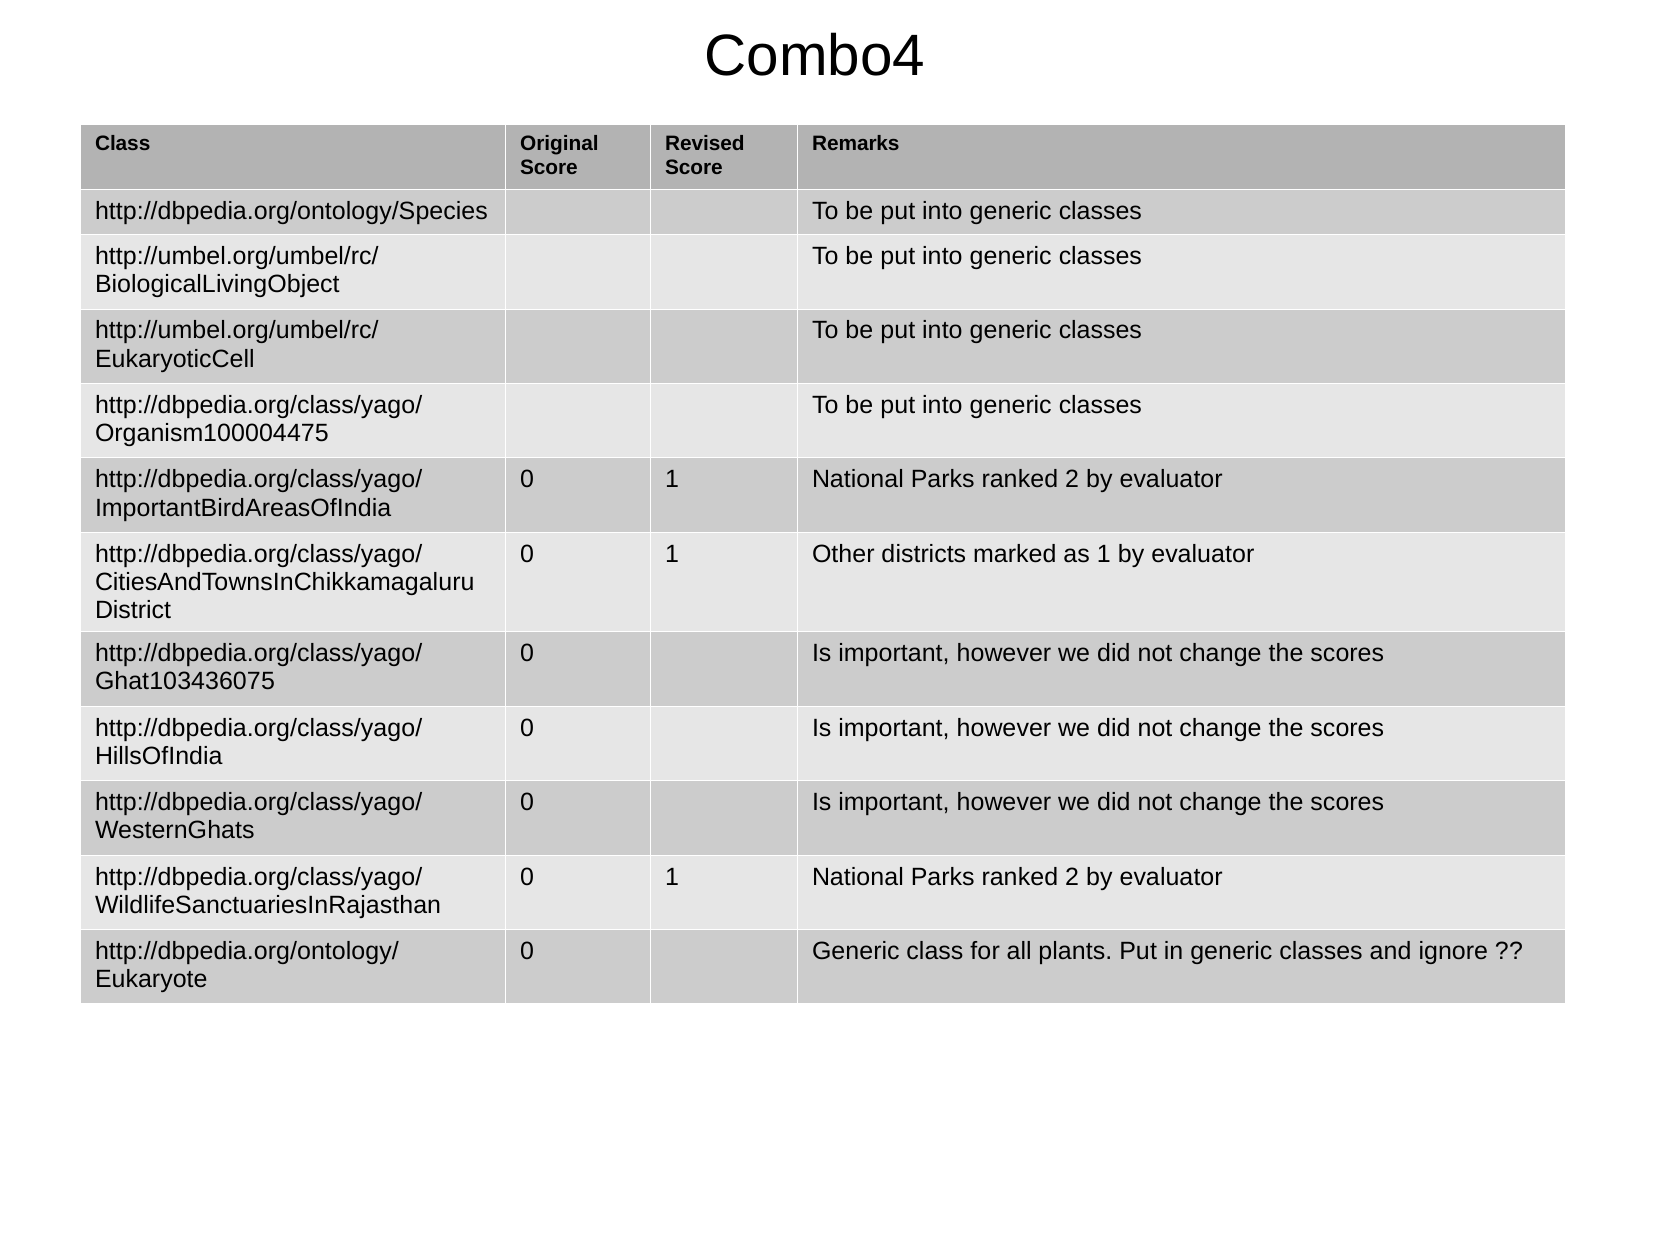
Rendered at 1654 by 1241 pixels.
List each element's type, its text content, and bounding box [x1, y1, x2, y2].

table_cell 1 [651, 856, 797, 929]
table_header Revised Score [651, 125, 797, 189]
table_cell [651, 235, 797, 309]
table_cell [651, 632, 797, 706]
table_cell Is important, however we did not change the scores [798, 781, 1565, 855]
table_cell http://dbpedia.org/class/yago/CitiesAndTownsInChikkamagaluruDistrict [81, 533, 505, 631]
table_cell http://dbpedia.org/class/yago/WildlifeSanctuariesInRajasthan [81, 856, 505, 929]
table_cell 0 [506, 856, 650, 929]
table_cell http://umbel.org/umbel/rc/BiologicalLivingObject [81, 235, 505, 309]
table_cell http://dbpedia.org/class/yago/Ghat103436075 [81, 632, 505, 706]
table_cell [506, 235, 650, 309]
table_cell [651, 190, 797, 234]
table_cell http://dbpedia.org/class/yago/ImportantBirdAreasOfIndia [81, 458, 505, 532]
table_cell [506, 190, 650, 234]
table_cell Is important, however we did not change the scores [798, 632, 1565, 706]
table_cell 1 [651, 458, 797, 532]
table_cell http://dbpedia.org/ontology/Eukaryote [81, 930, 505, 1003]
table_cell To be put into generic classes [798, 310, 1565, 383]
table_cell [651, 781, 797, 855]
table_cell http://umbel.org/umbel/rc/EukaryoticCell [81, 310, 505, 383]
table_cell http://dbpedia.org/class/yago/HillsOfIndia [81, 707, 505, 780]
table_cell National Parks ranked 2 by evaluator [798, 856, 1565, 929]
title Combo4 [70, 22, 1560, 88]
table_cell 0 [506, 707, 650, 780]
table_cell Is important, however we did not change the scores [798, 707, 1565, 780]
table_cell 0 [506, 632, 650, 706]
table_cell http://dbpedia.org/class/yago/Organism100004475 [81, 384, 505, 457]
table_cell [506, 384, 650, 457]
table_cell Generic class for all plants. Put in generic classes and ignore ?? [798, 930, 1565, 1003]
table_cell 0 [506, 930, 650, 1003]
table_cell 0 [506, 781, 650, 855]
table_cell 0 [506, 533, 650, 631]
table_cell National Parks ranked 2 by evaluator [798, 458, 1565, 532]
table_cell [651, 707, 797, 780]
table_cell 1 [651, 533, 797, 631]
table_cell 0 [506, 458, 650, 532]
table_header Class [81, 125, 505, 189]
table_cell [651, 310, 797, 383]
table_cell [651, 930, 797, 1003]
table_header Original Score [506, 125, 650, 189]
table_cell To be put into generic classes [798, 235, 1565, 309]
table_cell http://dbpedia.org/ontology/Species [81, 190, 505, 234]
table_cell [651, 384, 797, 457]
table_cell To be put into generic classes [798, 384, 1565, 457]
table_cell http://dbpedia.org/class/yago/WesternGhats [81, 781, 505, 855]
table_cell To be put into generic classes [798, 190, 1565, 234]
table_cell Other districts marked as 1 by evaluator [798, 533, 1565, 631]
table_cell [506, 310, 650, 383]
table_header Remarks [798, 125, 1565, 189]
